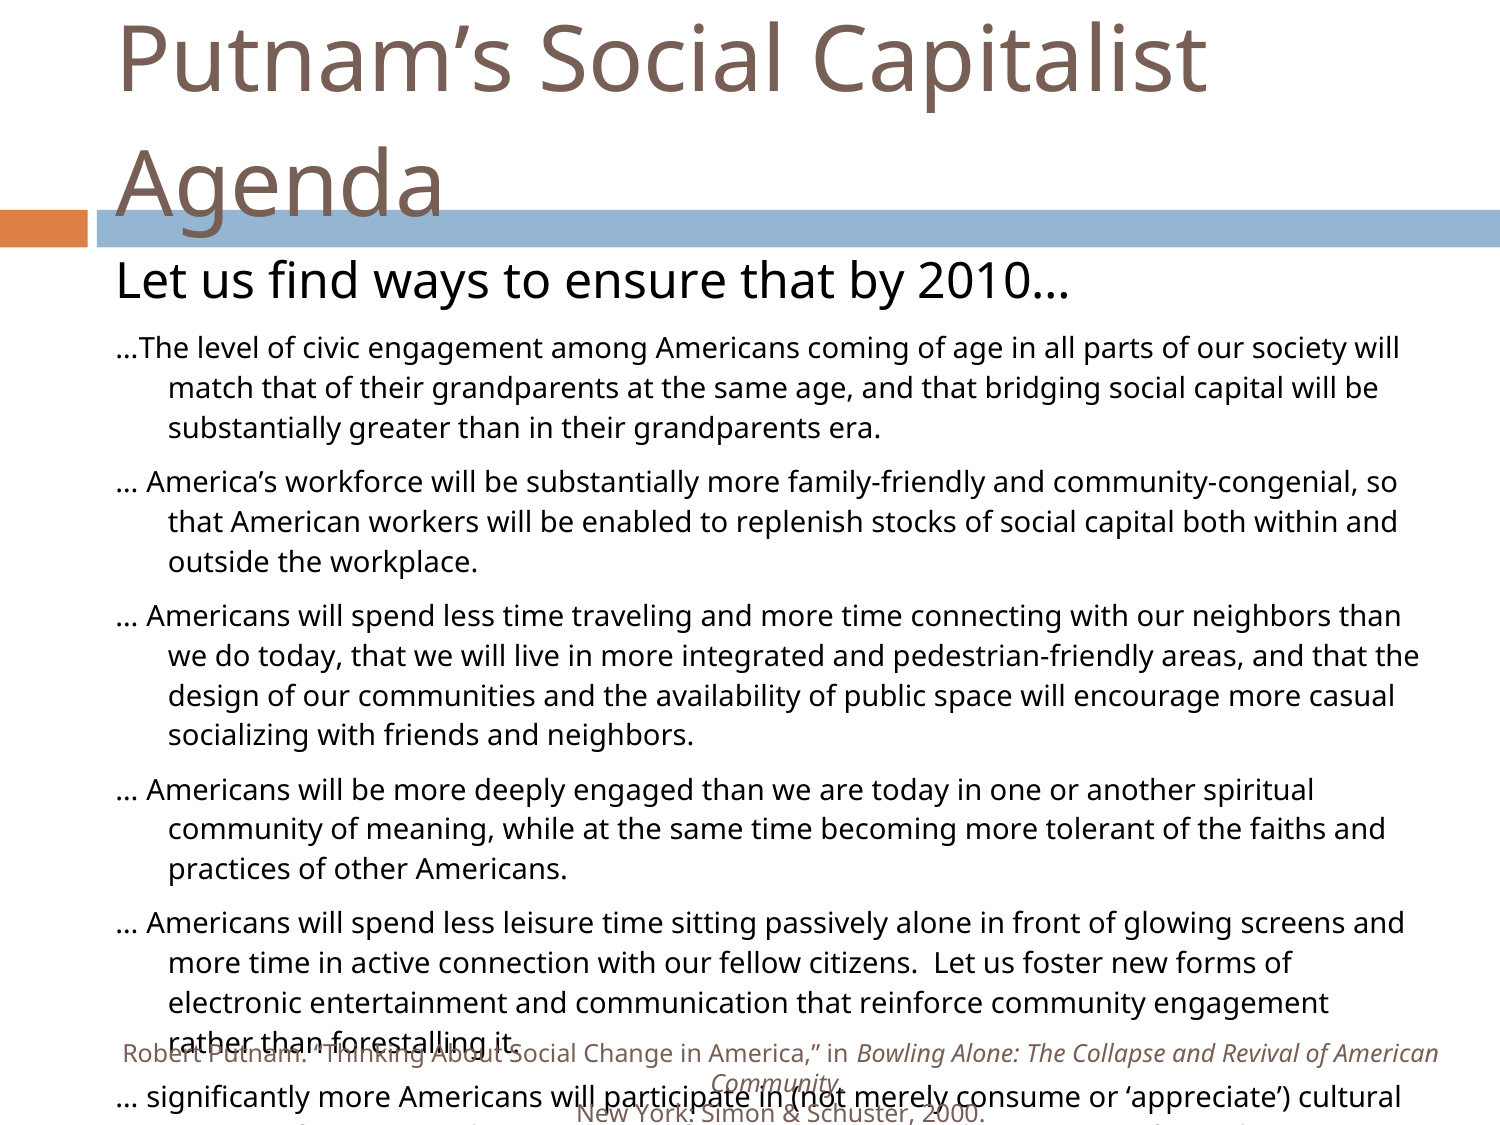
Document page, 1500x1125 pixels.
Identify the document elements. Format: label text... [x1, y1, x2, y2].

list Let us find ways to ensure that by 2010… …The level of civic engagement among Americans coming of age in all parts of our society will match that of their grandparents at the same age, and that bridging social capital will be substantially greater than in their grandparents era. … America’s workforce will be substantially more family-friendly and community-congenial, so that American workers will be enabled to replenish stocks of social capital both within and outside the workplace. … Americans will spend less time traveling and more time connecting with our neighbors than we do today, that we will live in more integrated and pedestrian-friendly areas, and that the design of our communities and the availability of public space will encourage more casual socializing with friends and neighbors. … Americans will be more deeply engaged than we are today in one or another spiritual community of meaning, while at the same time becoming more tolerant of the faiths and practices of other Americans. … Americans will spend less leisure time sitting passively alone in front of glowing screens and more time in active connection with our fellow citizens. Let us foster new forms of electronic entertainment and communication that reinforce community engagement rather than forestalling it. … significantly more Americans will participate in (not merely consume or ‘appreciate’) cultural activities from group dancing to songfests to community theater to rap festivals. Let us discover new ways to use the arts as a vehicle for convening diverse groups of fellow citizens. … many more Americans will participate in the public life of our communities – running for office, attending public meetings, serving on committees, campaigning in elections, and even voting. [100, 237, 1438, 1044]
text_box Robert Putnam. “Thinking About Social Change in America,” in Bowling Alone: The Collapse and Revival of American Community. New York: Simon & Schuster, 2000. [99, 1052, 1463, 1113]
title Putnam’s Social Capitalist Agenda [100, 37, 1438, 201]
